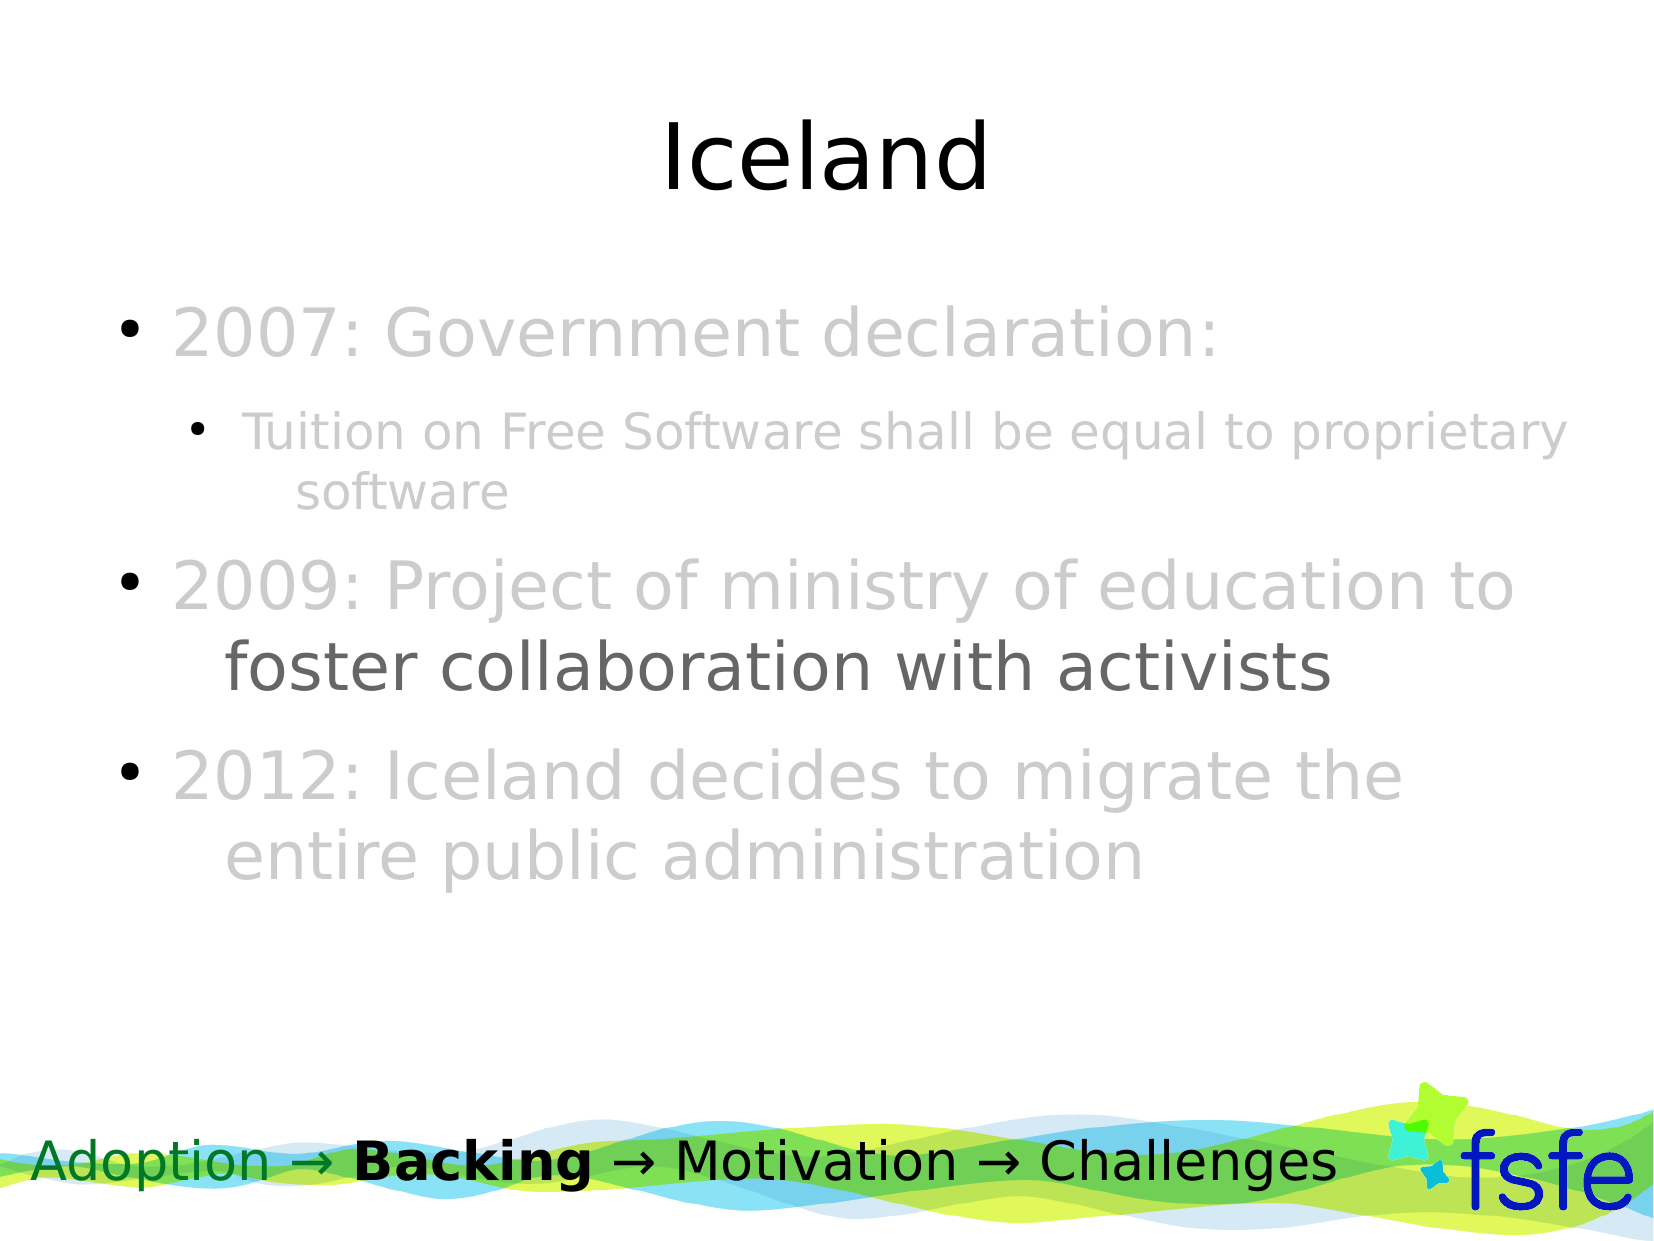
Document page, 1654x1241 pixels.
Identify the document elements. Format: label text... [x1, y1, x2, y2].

title Adoption → Backing → Motivation → Challenges [0, 1100, 1371, 1217]
picture [0, 1081, 1654, 1241]
title Iceland [82, 49, 1571, 257]
list 2007: Government declaration: Tuition on Free Software shall be equal to proprietary software 2009: Project of ministry of education to foster collaboration with activists 2012: Iceland decides to migrate the entire public administration [82, 290, 1571, 1010]
